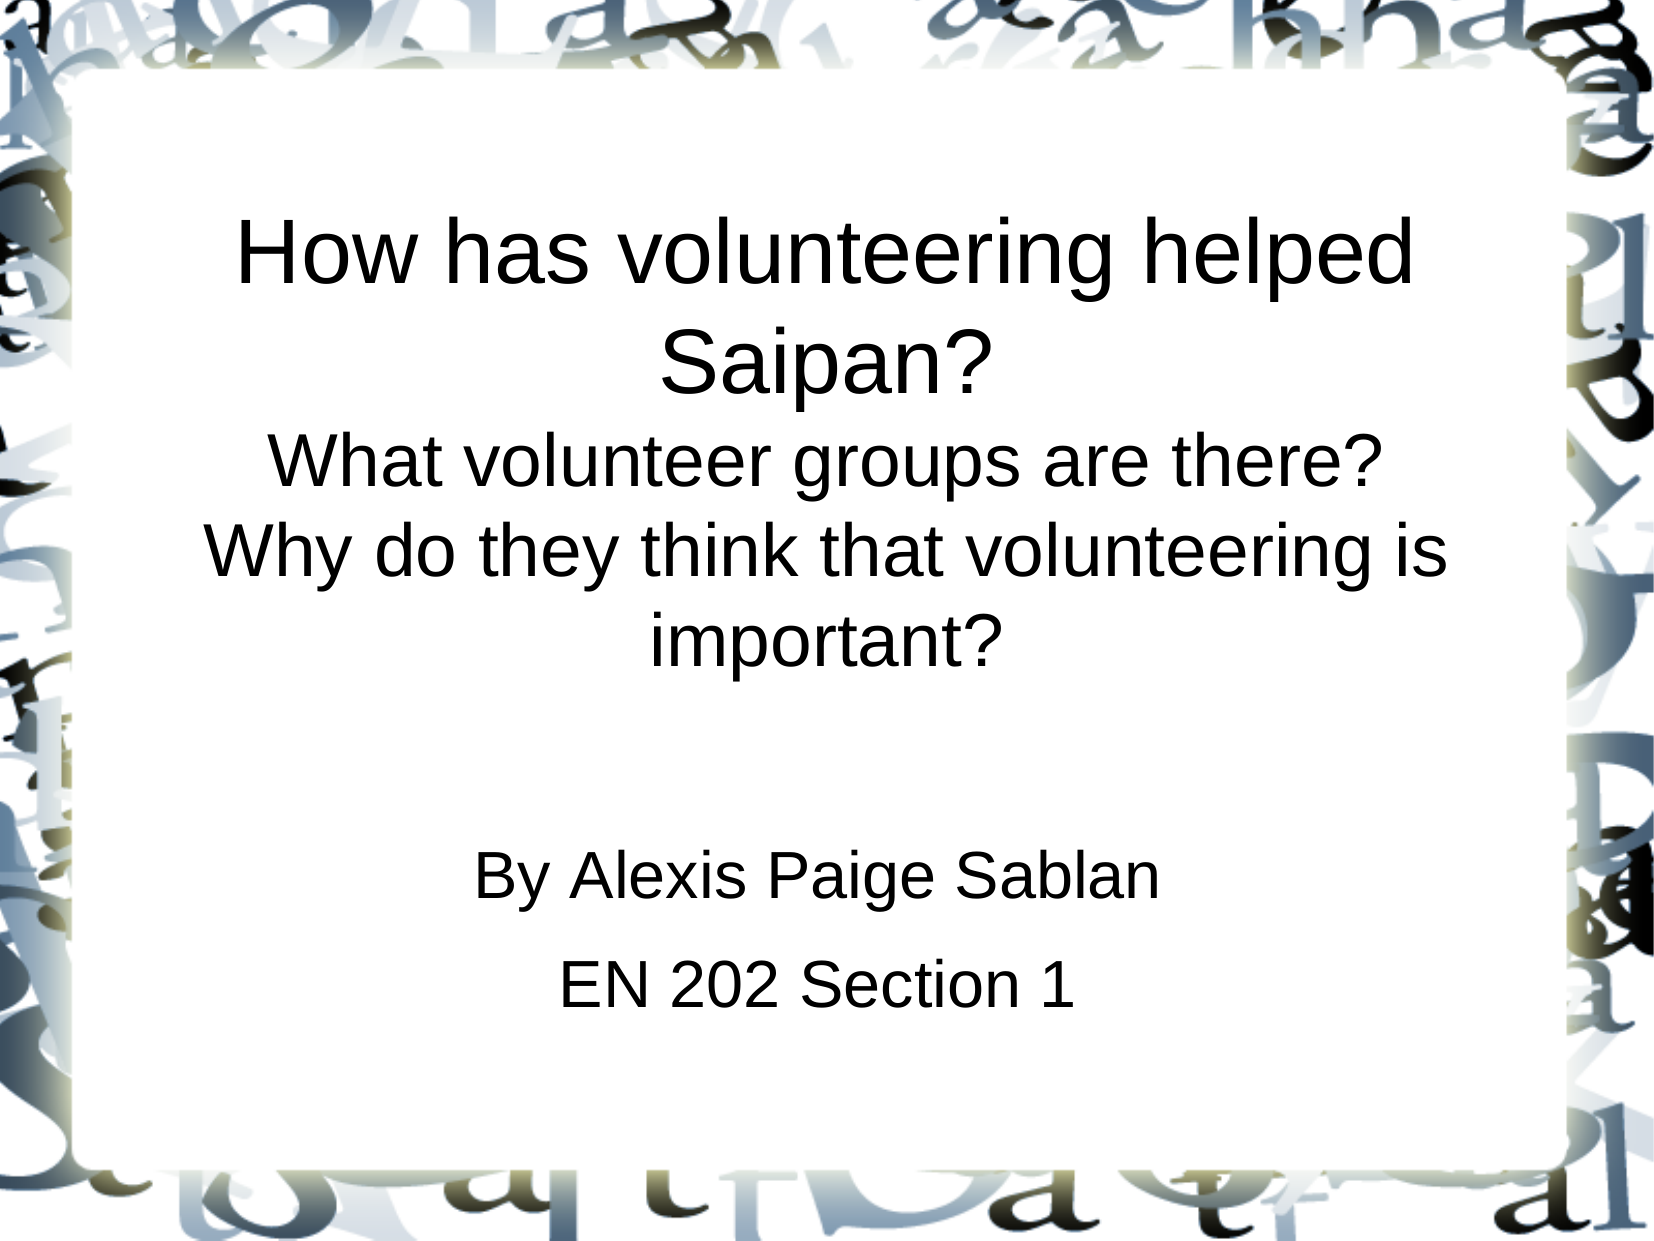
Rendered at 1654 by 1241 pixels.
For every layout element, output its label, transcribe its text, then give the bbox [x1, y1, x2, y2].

subtitle By Alexis Paige Sablan EN 202 Section 1 [106, 825, 1530, 1028]
title How has volunteering helped Saipan? What volunteer groups are there? Why do they think that volunteering is important? [82, 86, 1571, 788]
